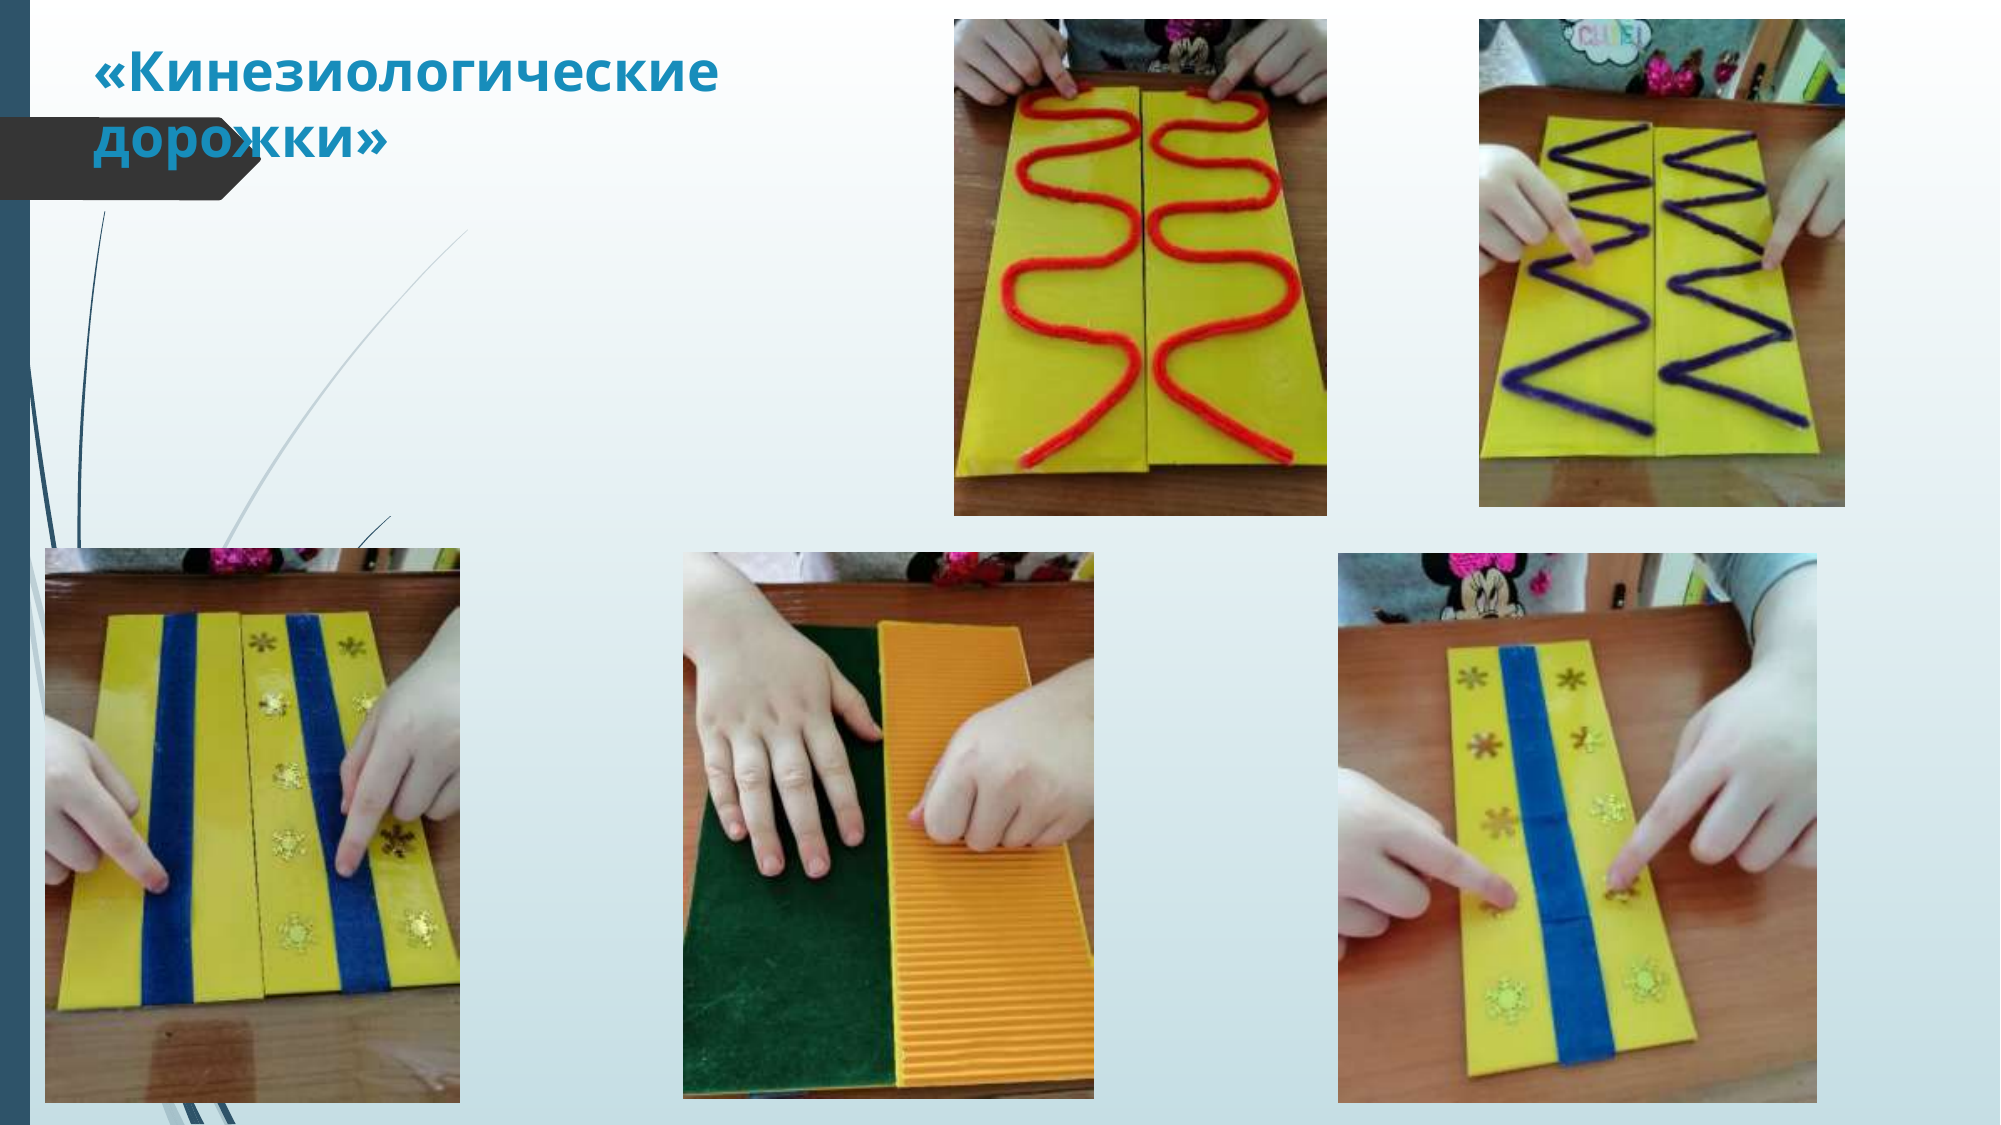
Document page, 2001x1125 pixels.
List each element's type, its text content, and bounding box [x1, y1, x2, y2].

picture [1338, 553, 1817, 1103]
picture [1479, 19, 1845, 507]
picture [954, 19, 1327, 28]
picture [954, 177, 1327, 516]
title «Кинезиологические дорожки» [78, 28, 1462, 177]
picture [683, 552, 1094, 1099]
picture [45, 548, 460, 1103]
